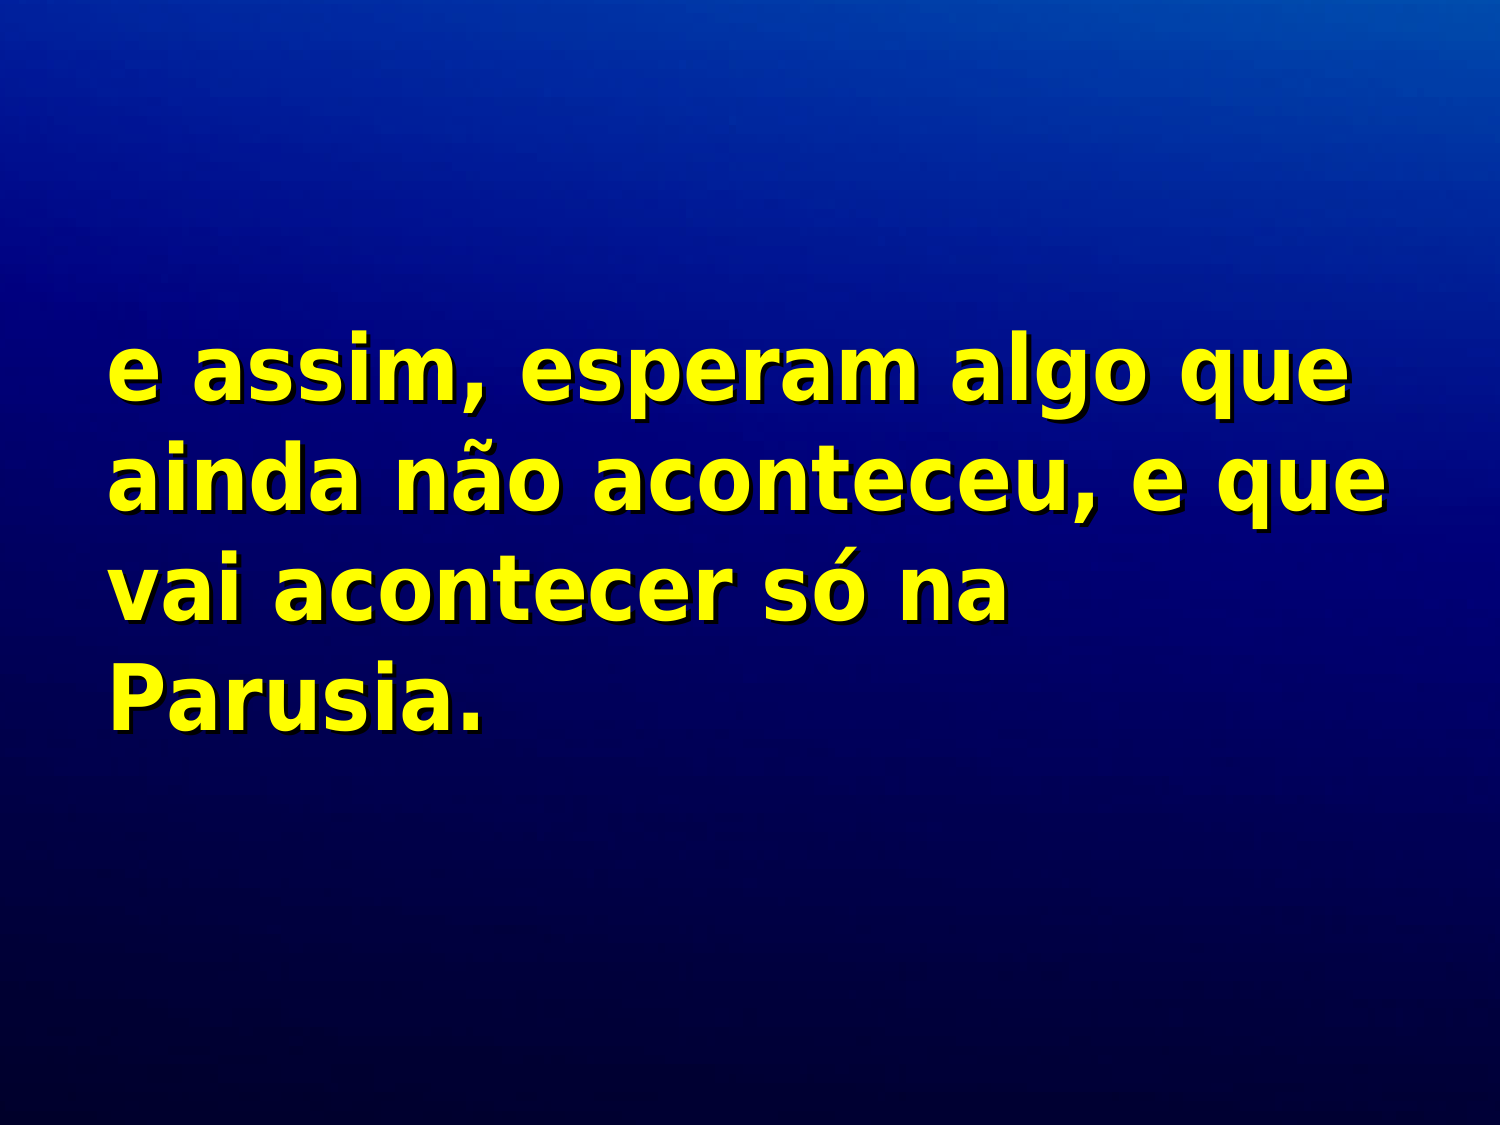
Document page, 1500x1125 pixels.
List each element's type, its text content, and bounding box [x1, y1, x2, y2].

text_box e assim, esperam algo que ainda não aconteceu, e que vai acontecer só na Parusia. [92, 82, 1418, 1040]
picture [0, 0, 1500, 1125]
